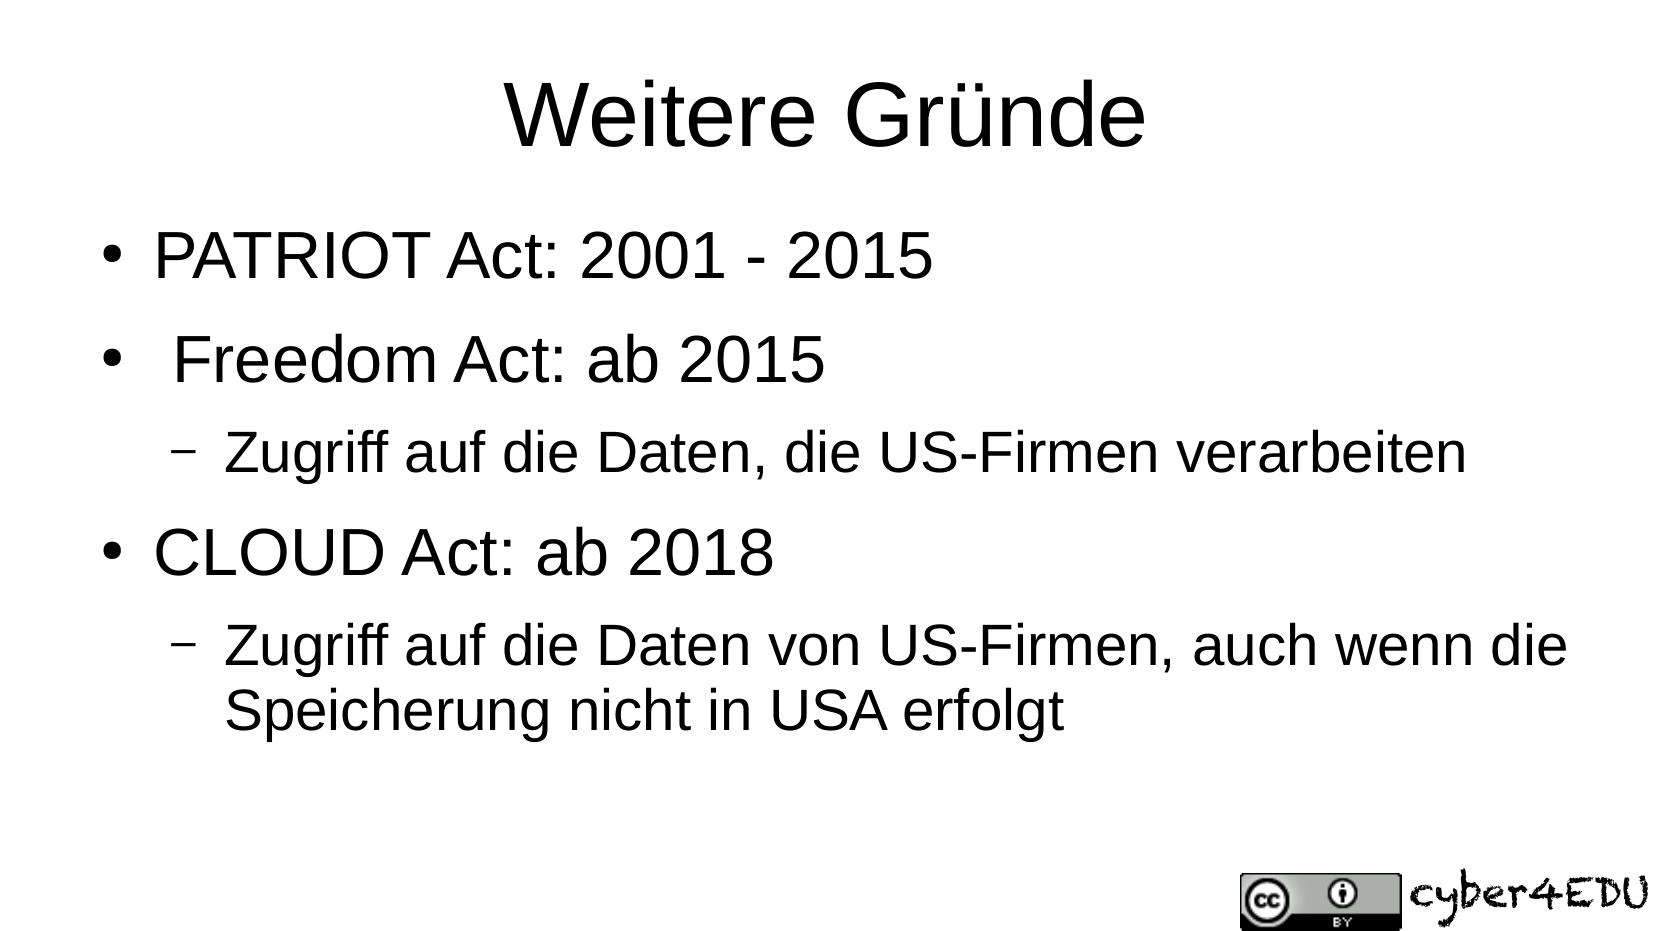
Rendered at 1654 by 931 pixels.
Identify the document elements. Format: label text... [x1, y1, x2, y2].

picture [1240, 873, 1402, 931]
picture [1410, 868, 1648, 928]
title Weitere Gründe [82, 37, 1571, 193]
list PATRIOT Act: 2001 - 2015 Freedom Act: ab 2015 Zugriff auf die Daten, die US-Firmen verarbeiten CLOUD Act: ab 2018 Zugriff auf die Daten von US-Firmen, auch wenn die Speicherung nicht in USA erfolgt [82, 217, 1571, 758]
